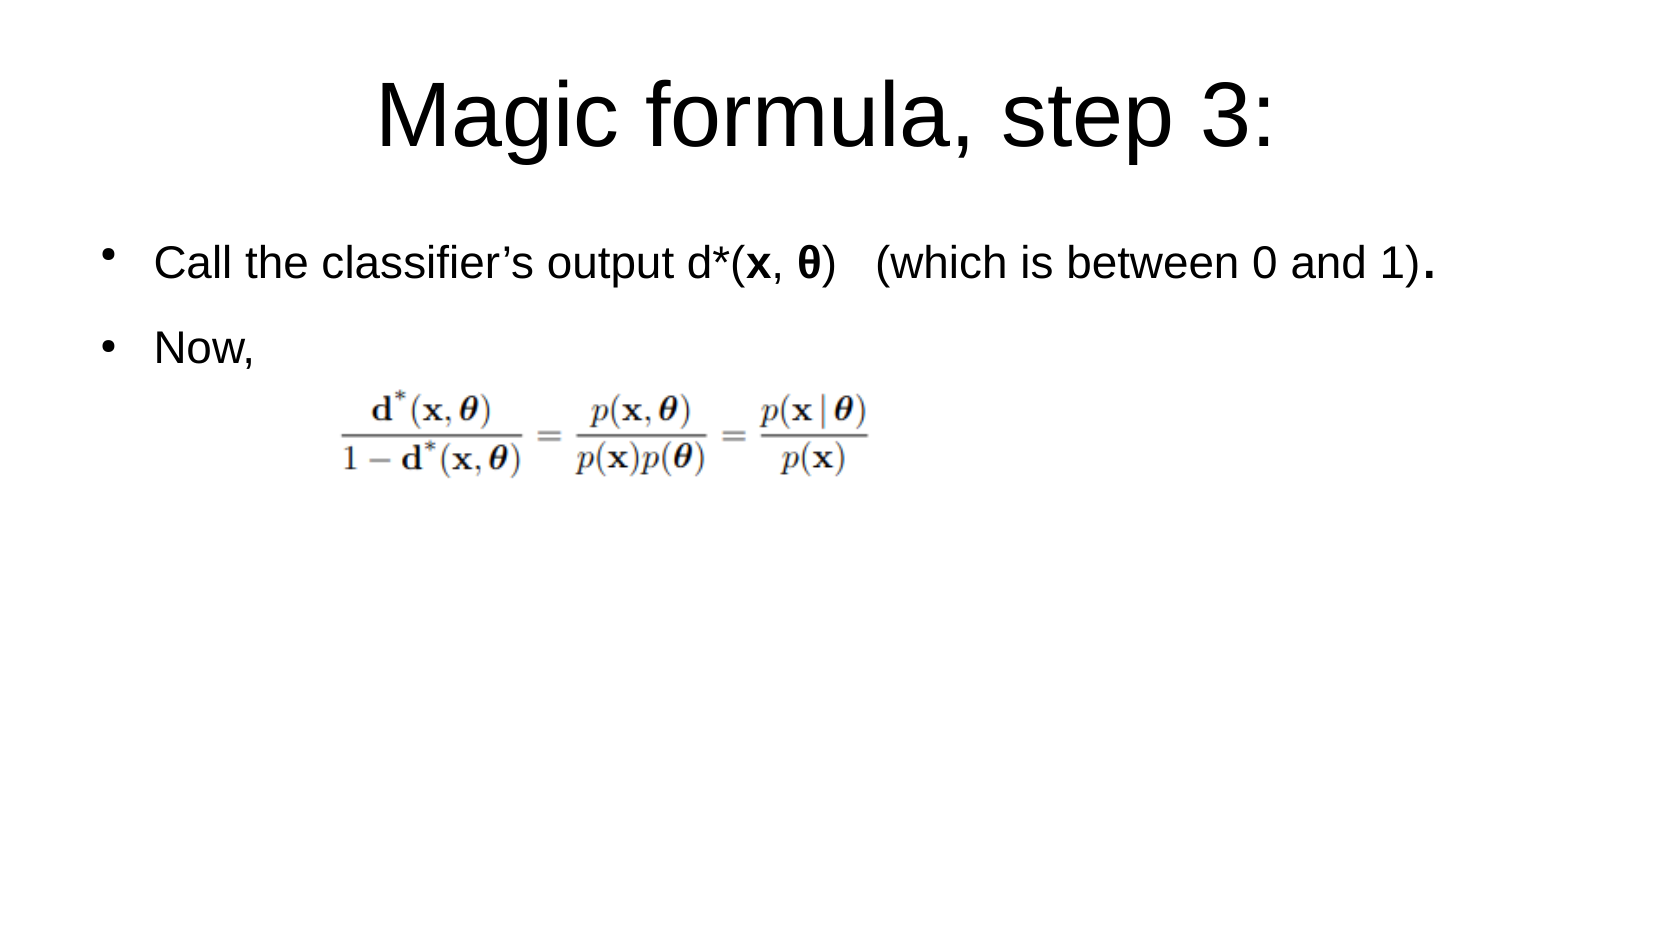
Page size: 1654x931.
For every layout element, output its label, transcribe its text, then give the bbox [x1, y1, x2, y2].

title Magic formula, step 3: [82, 37, 1571, 193]
picture [330, 389, 876, 481]
list Call the classifier’s output d*(x, θ) (which is between 0 and 1). Now, [82, 217, 1571, 758]
